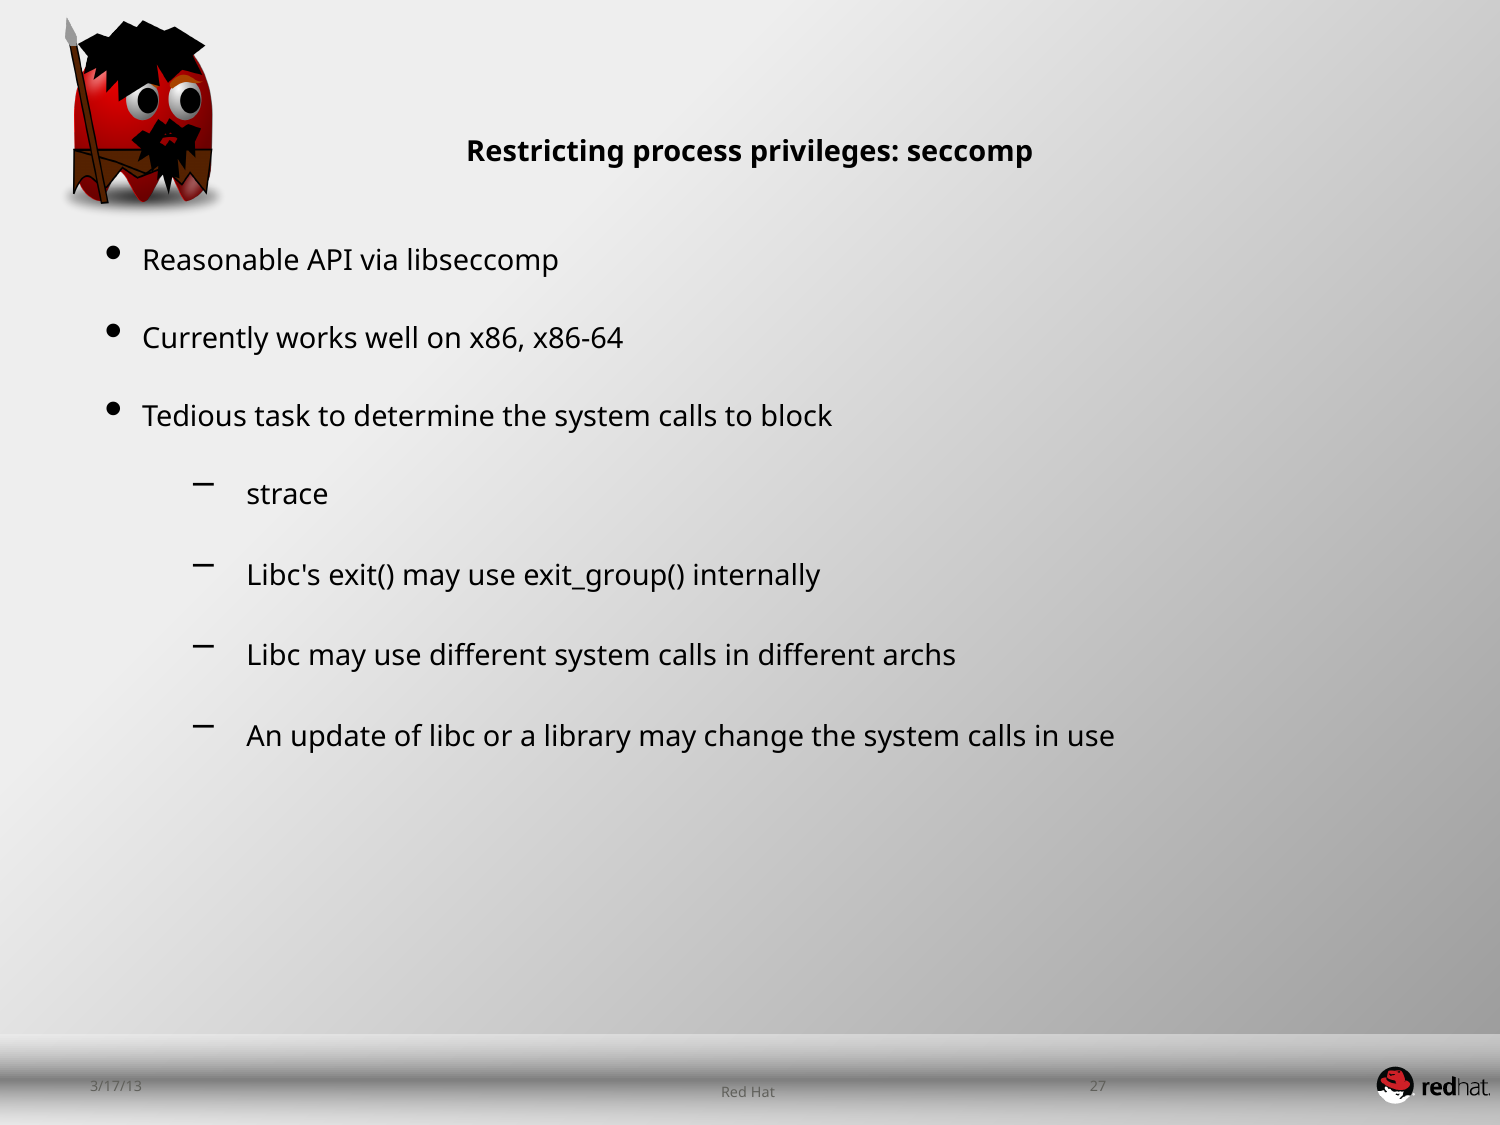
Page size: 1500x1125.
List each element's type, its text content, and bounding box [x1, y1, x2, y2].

footer Red Hat [300, 1065, 1200, 1110]
list Reasonable API via libseccomp Currently works well on x86, x86-64 Tedious task to determine the system calls to block strace Libc's exit() may use exit_group() internally Libc may use different system calls in different archs An update of libc or a library may change the system calls in use [74, 209, 1425, 1012]
slide_number 3/17/13 [75, 1051, 425, 1112]
picture [1364, 1057, 1500, 1110]
title Restricting process privileges: seccomp [226, 22, 1426, 188]
slide_number <number> [1074, 1051, 1337, 1112]
picture [60, 14, 226, 219]
